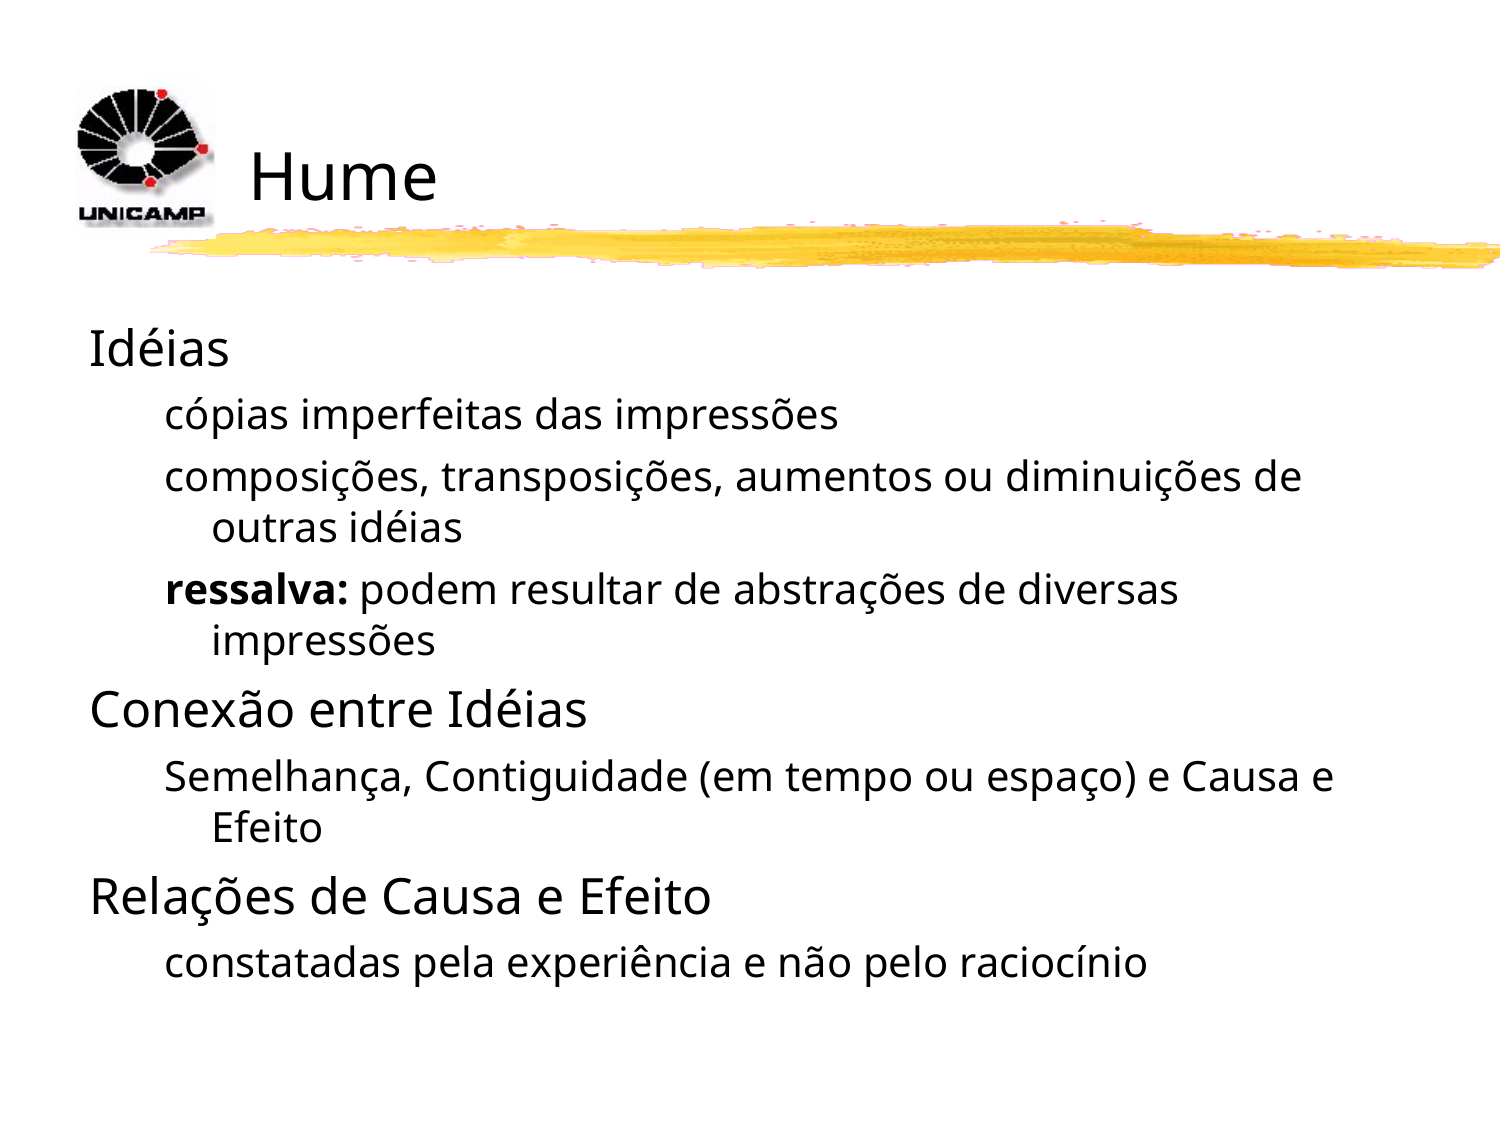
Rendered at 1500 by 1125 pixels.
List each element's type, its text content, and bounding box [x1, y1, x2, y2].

list Idéias cópias imperfeitas das impressões composições, transposições, aumentos ou diminuições de outras idéias ressalva: podem resultar de abstrações de diversas impressões Conexão entre Idéias Semelhança, Contiguidade (em tempo ou espaço) e Causa e Efeito Relações de Causa e Efeito constatadas pela experiência e não pelo raciocínio [74, 309, 1417, 994]
title Hume [233, 37, 1434, 225]
picture [75, 74, 1500, 279]
